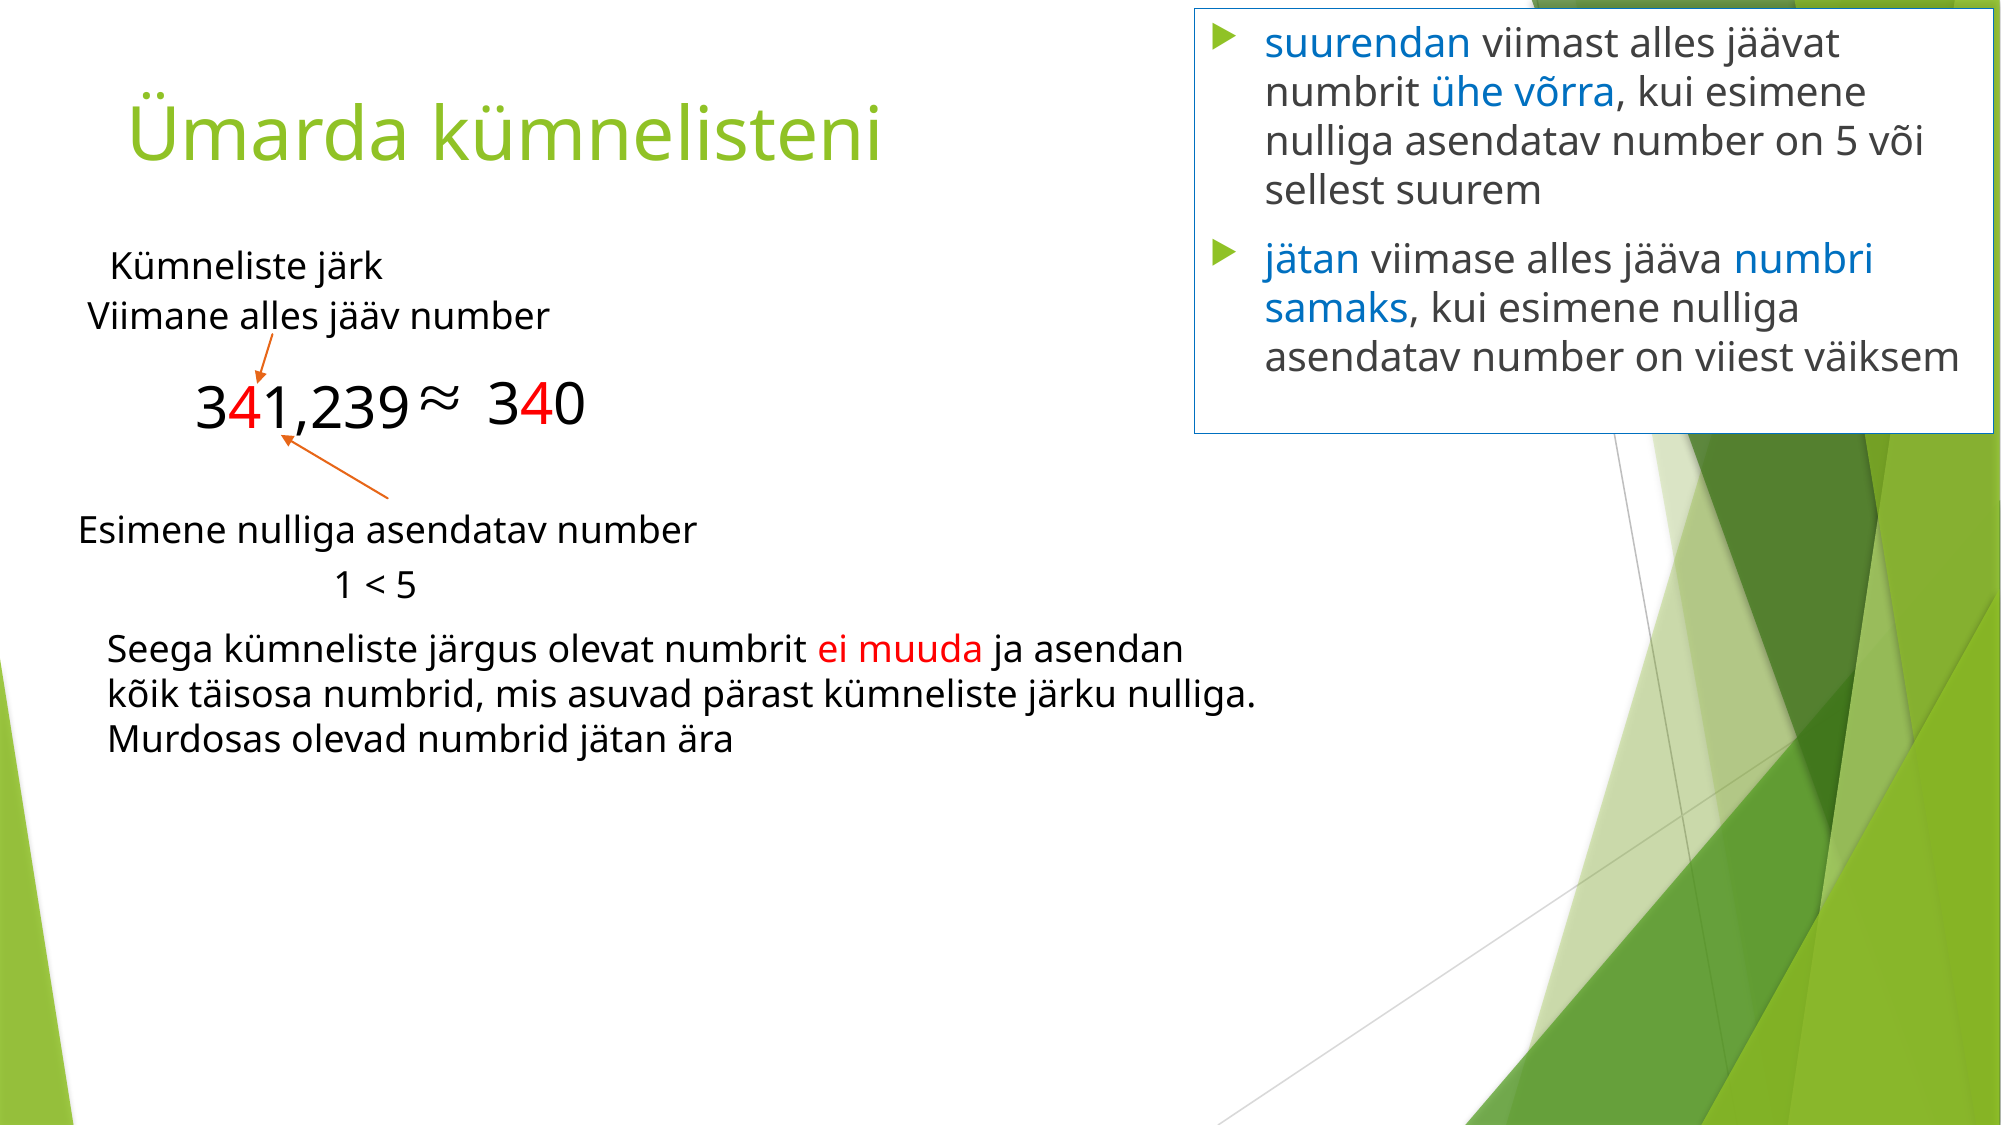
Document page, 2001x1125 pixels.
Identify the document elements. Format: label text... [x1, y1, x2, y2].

text_box 1 < 5 [318, 553, 433, 614]
text_box 341,239 [180, 362, 440, 448]
text_box Seega kümneliste järgus olevat numbrit ei muuda ja asendan kõik täisosa numbrid, mis asuvad pärast kümneliste järku nulliga. Murdosas olevad numbrid jätan ära [92, 617, 1273, 768]
text_box Esimene nulliga asendatav number [63, 498, 713, 559]
text_box 340 [472, 358, 732, 444]
title Ümarda kümnelisteni [111, 77, 1194, 295]
chart [409, 362, 471, 434]
text_box suurendan viimast alles jäävat numbrit ühe võrra, kui esimene nulliga asendatav number on 5 või sellest suurem jätan viimase alles jääva numbri samaks, kui esimene nulliga asendatav number on viiest väiksem [1194, 8, 1994, 434]
text_box Viimane alles jääv number [72, 284, 566, 345]
text_box Kümneliste järk [94, 234, 399, 284]
